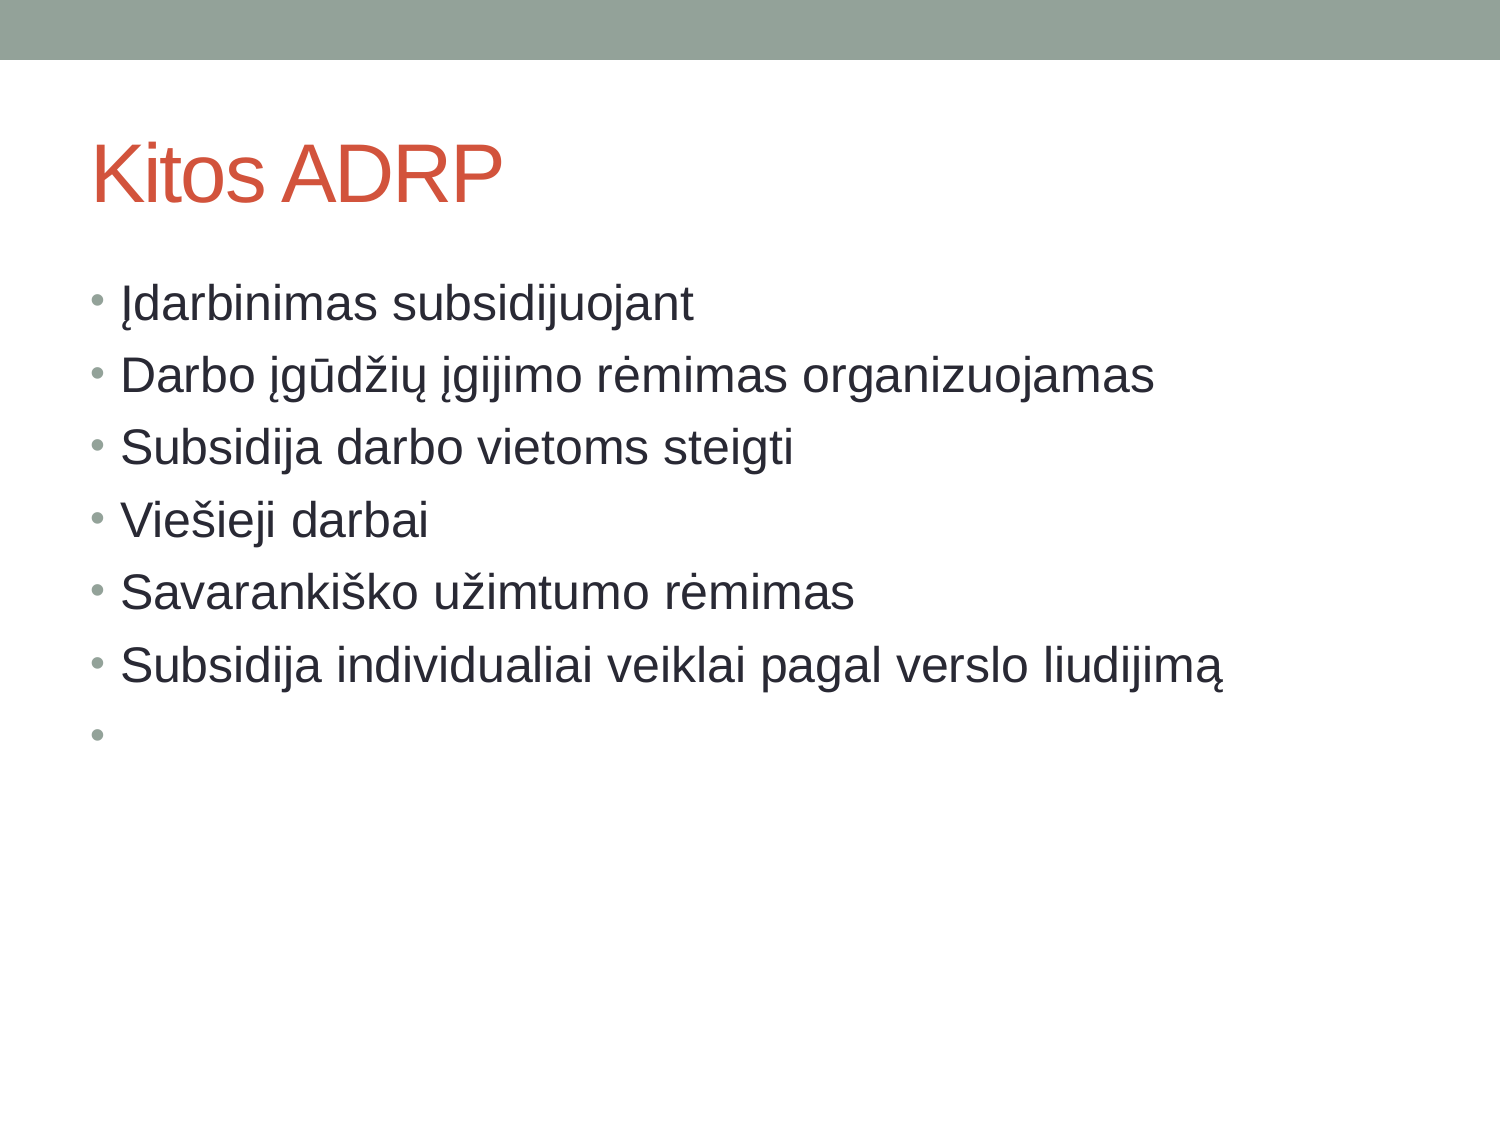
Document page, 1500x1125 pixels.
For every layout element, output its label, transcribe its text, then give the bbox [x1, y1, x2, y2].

list Įdarbinimas subsidijuojant Darbo įgūdžių įgijimo rėmimas organizuojamas Subsidija darbo vietoms steigti Viešieji darbai Savarankiško užimtumo rėmimas Subsidija individualiai veiklai pagal verslo liudijimą [75, 262, 1426, 1063]
title Kitos ADRP [75, 87, 1426, 251]
